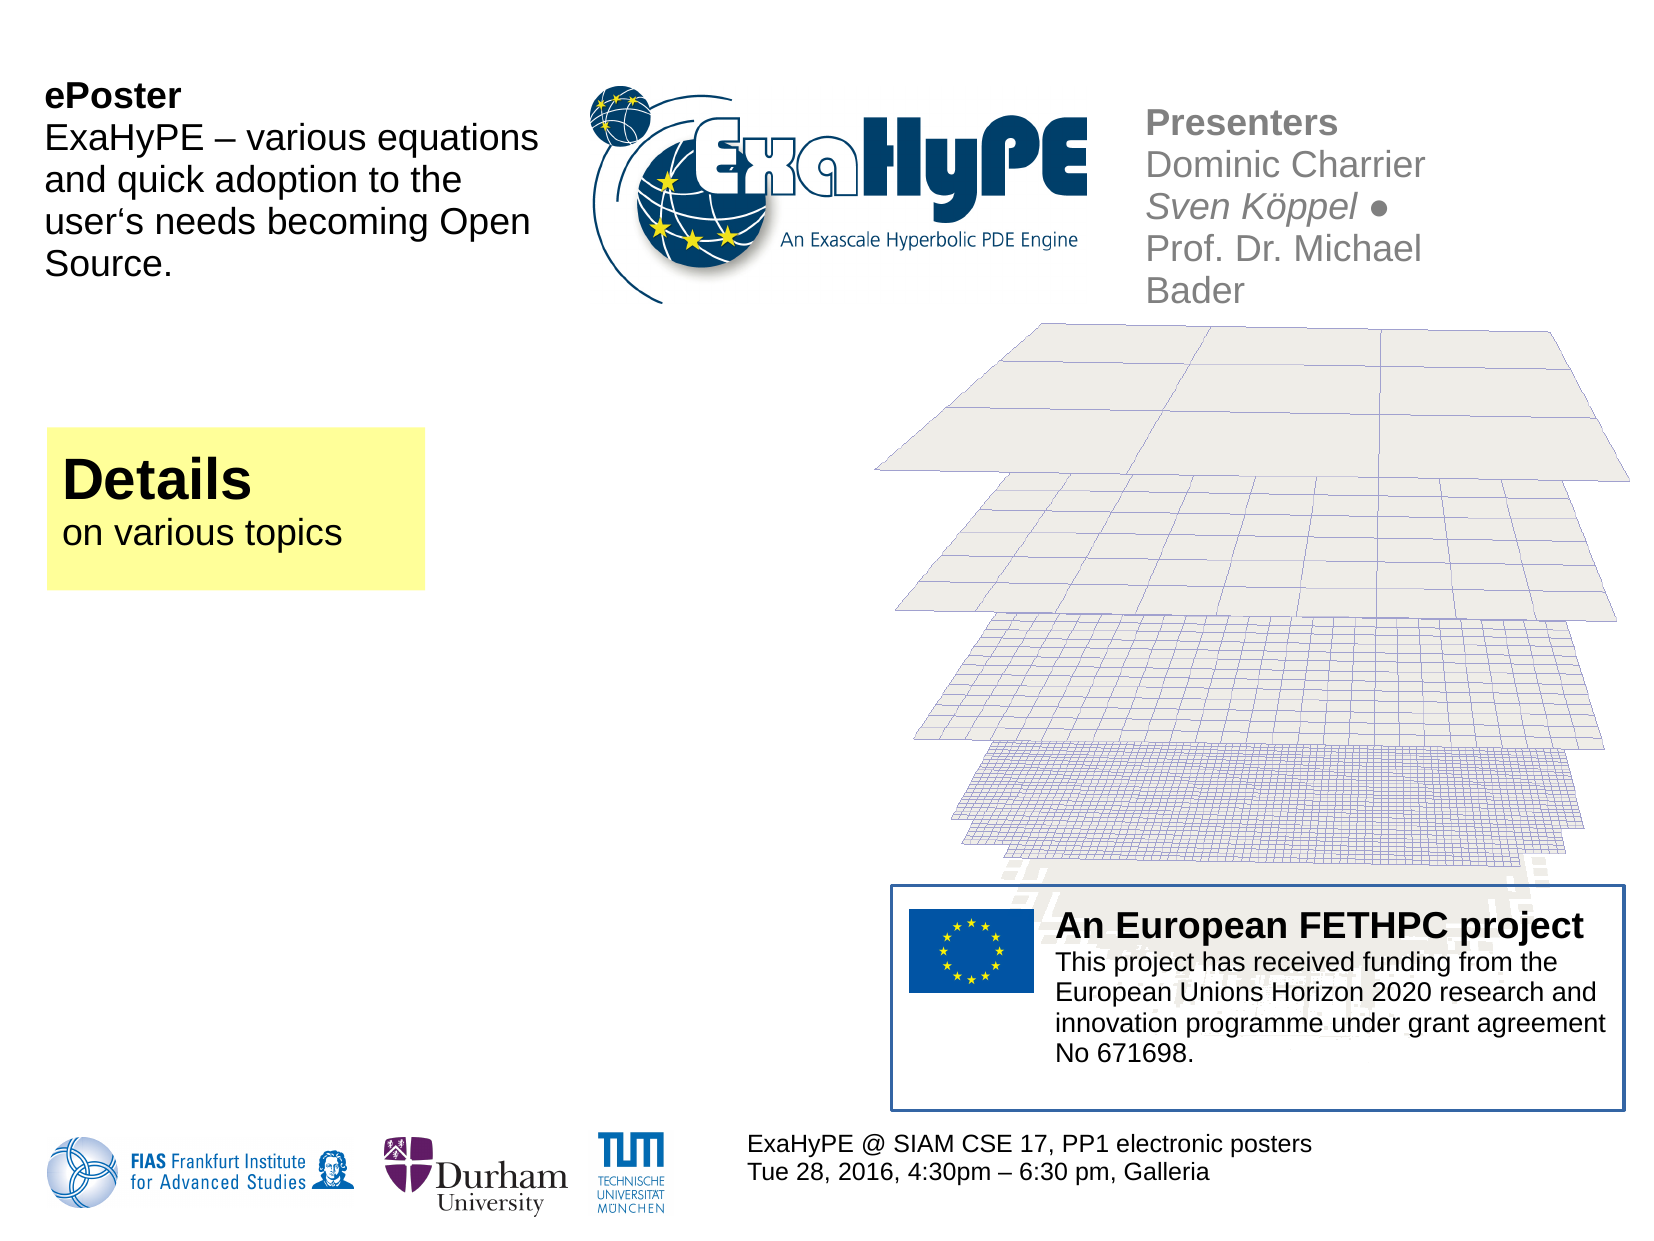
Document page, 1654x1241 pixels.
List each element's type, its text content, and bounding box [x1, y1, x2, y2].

picture [874, 323, 1630, 1063]
picture [47, 1137, 354, 1209]
text_box ExaHyPE @ SIAM CSE 17, PP1 electronic posters Tue 28, 2016, 4:30pm – 6:30 pm, Galleria [732, 1122, 1654, 1193]
picture [893, 887, 1622, 1063]
picture [590, 86, 1087, 304]
picture [588, 1130, 674, 1216]
text_box [47, 427, 426, 439]
text_box Details on various topics [47, 439, 709, 792]
text_box Presenters Dominic Charrier Sven Köppel ● Prof. Dr. Michael Bader [1130, 94, 1548, 343]
picture [384, 1137, 568, 1217]
text_box ePoster ExaHyPE – various equations and quick adoption to the user‘s needs becoming Open Source. [29, 66, 562, 292]
text_box An European FETHPC project This project has received funding from the European Unions Horizon 2020 research and innovation programme under grant agreement No 671698. [1040, 897, 1622, 1076]
